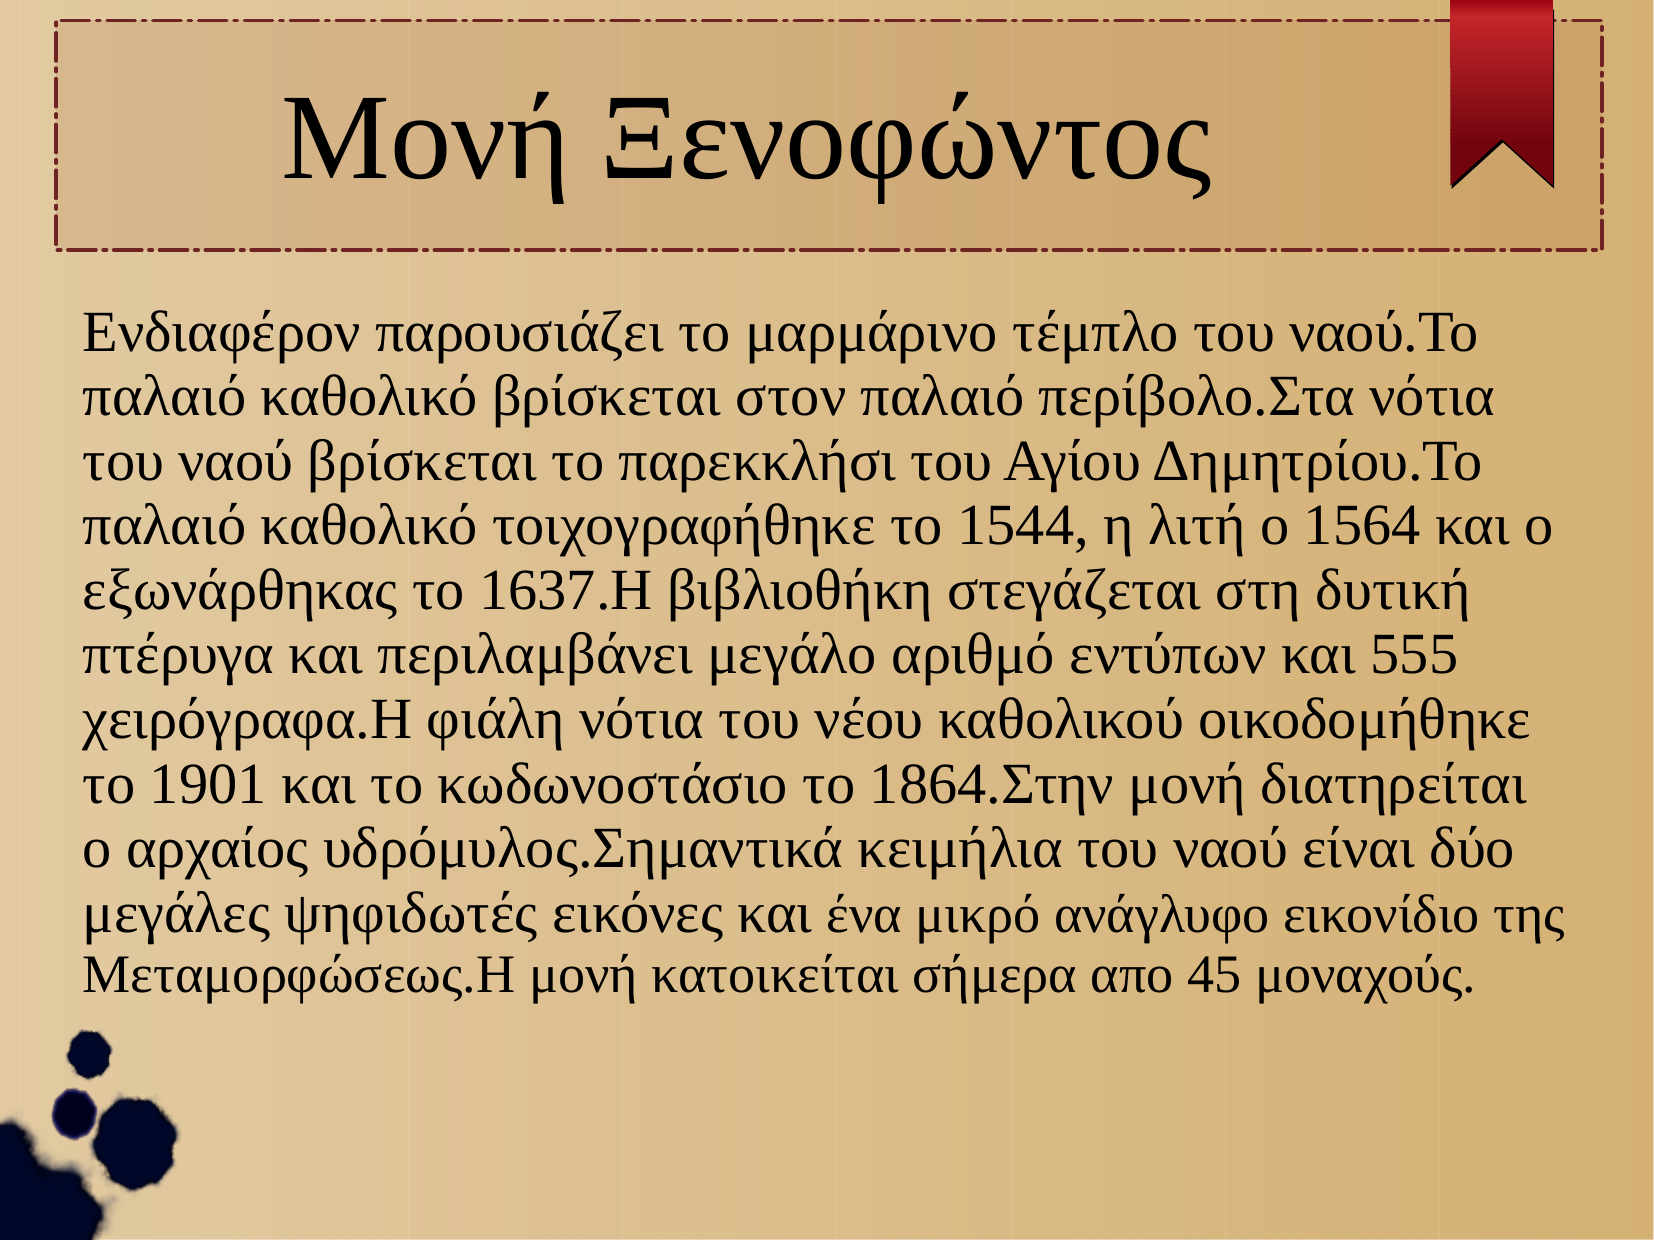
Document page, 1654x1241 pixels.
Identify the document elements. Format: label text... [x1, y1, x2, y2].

title Μονή Ξενοφώντος [82, 47, 1412, 229]
list Ενδιαφέρον παρουσιάζει το μαρμάρινο τέμπλο του ναού.Το παλαιό καθολικό βρίσκεται στον παλαιό περίβολο.Στα νότια του ναού βρίσκεται το παρεκκλήσι του Αγίου Δημητρίου.Το παλαιό καθολικό τοιχογραφήθηκε το 1544, η λιτή ο 1564 και ο εξωνάρθηκας το 1637.Η βιβλιοθήκη στεγάζεται στη δυτική πτέρυγα και περιλαμβάνει μεγάλο αριθμό εντύπων και 555 χειρόγραφα.Η φιάλη νότια του νέου καθολικού οικοδομήθηκε το 1901 και το κωδωνοστάσιο το 1864.Στην μονή διατηρείται ο αρχαίος υδρόμυλος.Σημαντικά κειμήλια του ναού είναι δύο μεγάλες ψηφιδωτές εικόνες και ένα μικρό ανάγλυφο εικονίδιο της Μεταμορφώσεως.Η μονή κατοικείται σήμερα απο 45 μοναχούς. [82, 299, 1571, 1019]
